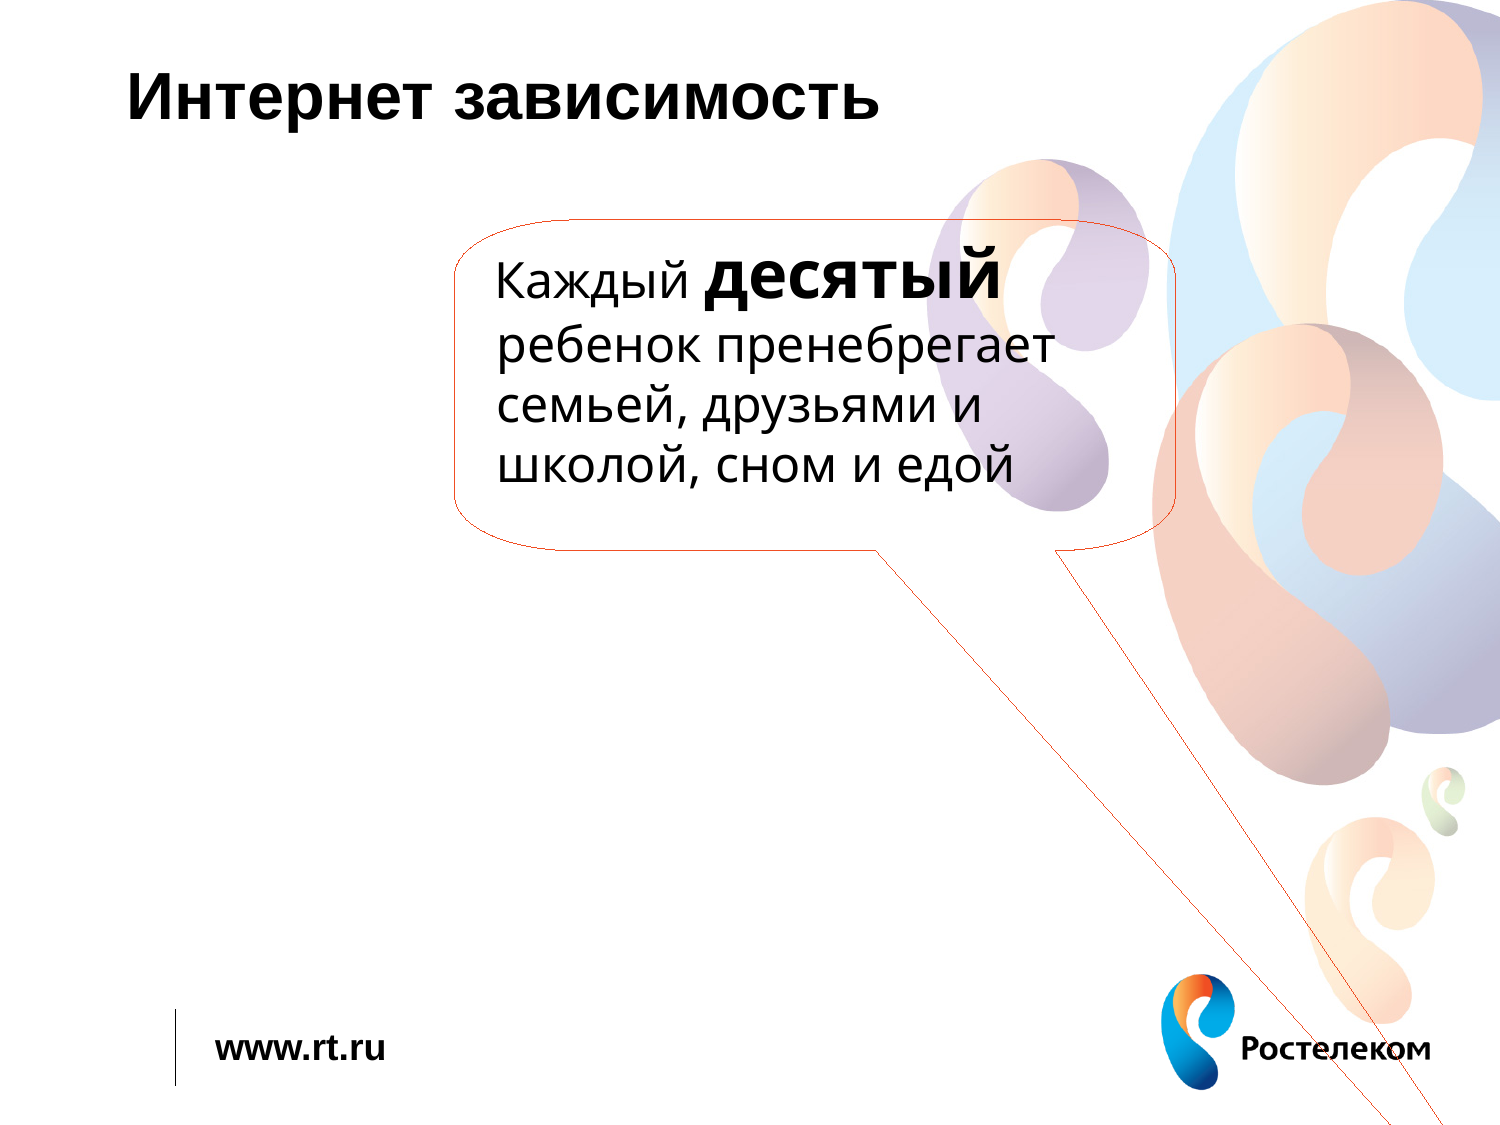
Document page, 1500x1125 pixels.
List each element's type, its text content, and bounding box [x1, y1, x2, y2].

title Интернет зависимость [112, 45, 1425, 233]
text_box Каждый десятый ребенок пренебрегает семьей, друзьями и школой, сном и едой [454, 219, 1443, 1125]
picture [926, 608, 1389, 1125]
picture [926, 0, 1500, 1125]
